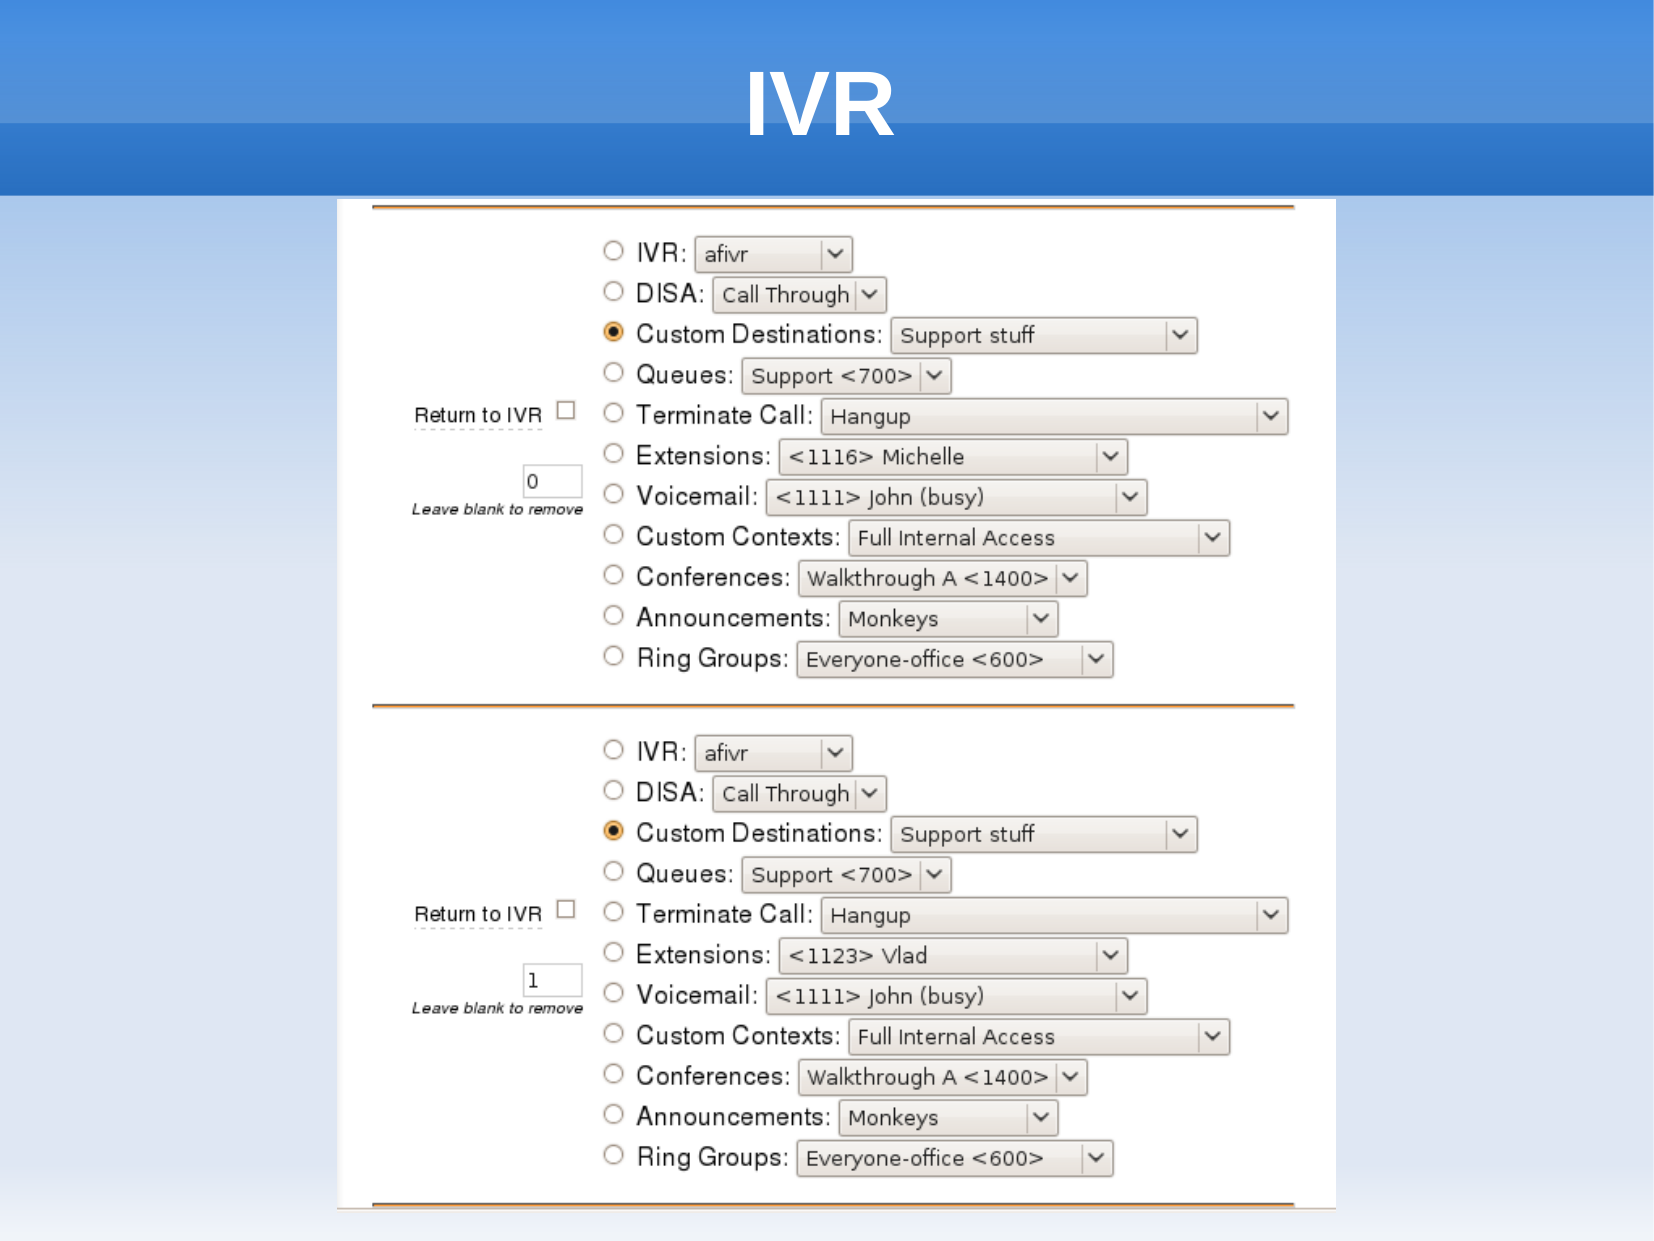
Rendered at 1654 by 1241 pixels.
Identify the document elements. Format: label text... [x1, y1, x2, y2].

title IVR [76, 7, 1565, 200]
picture [0, 0, 1654, 1241]
